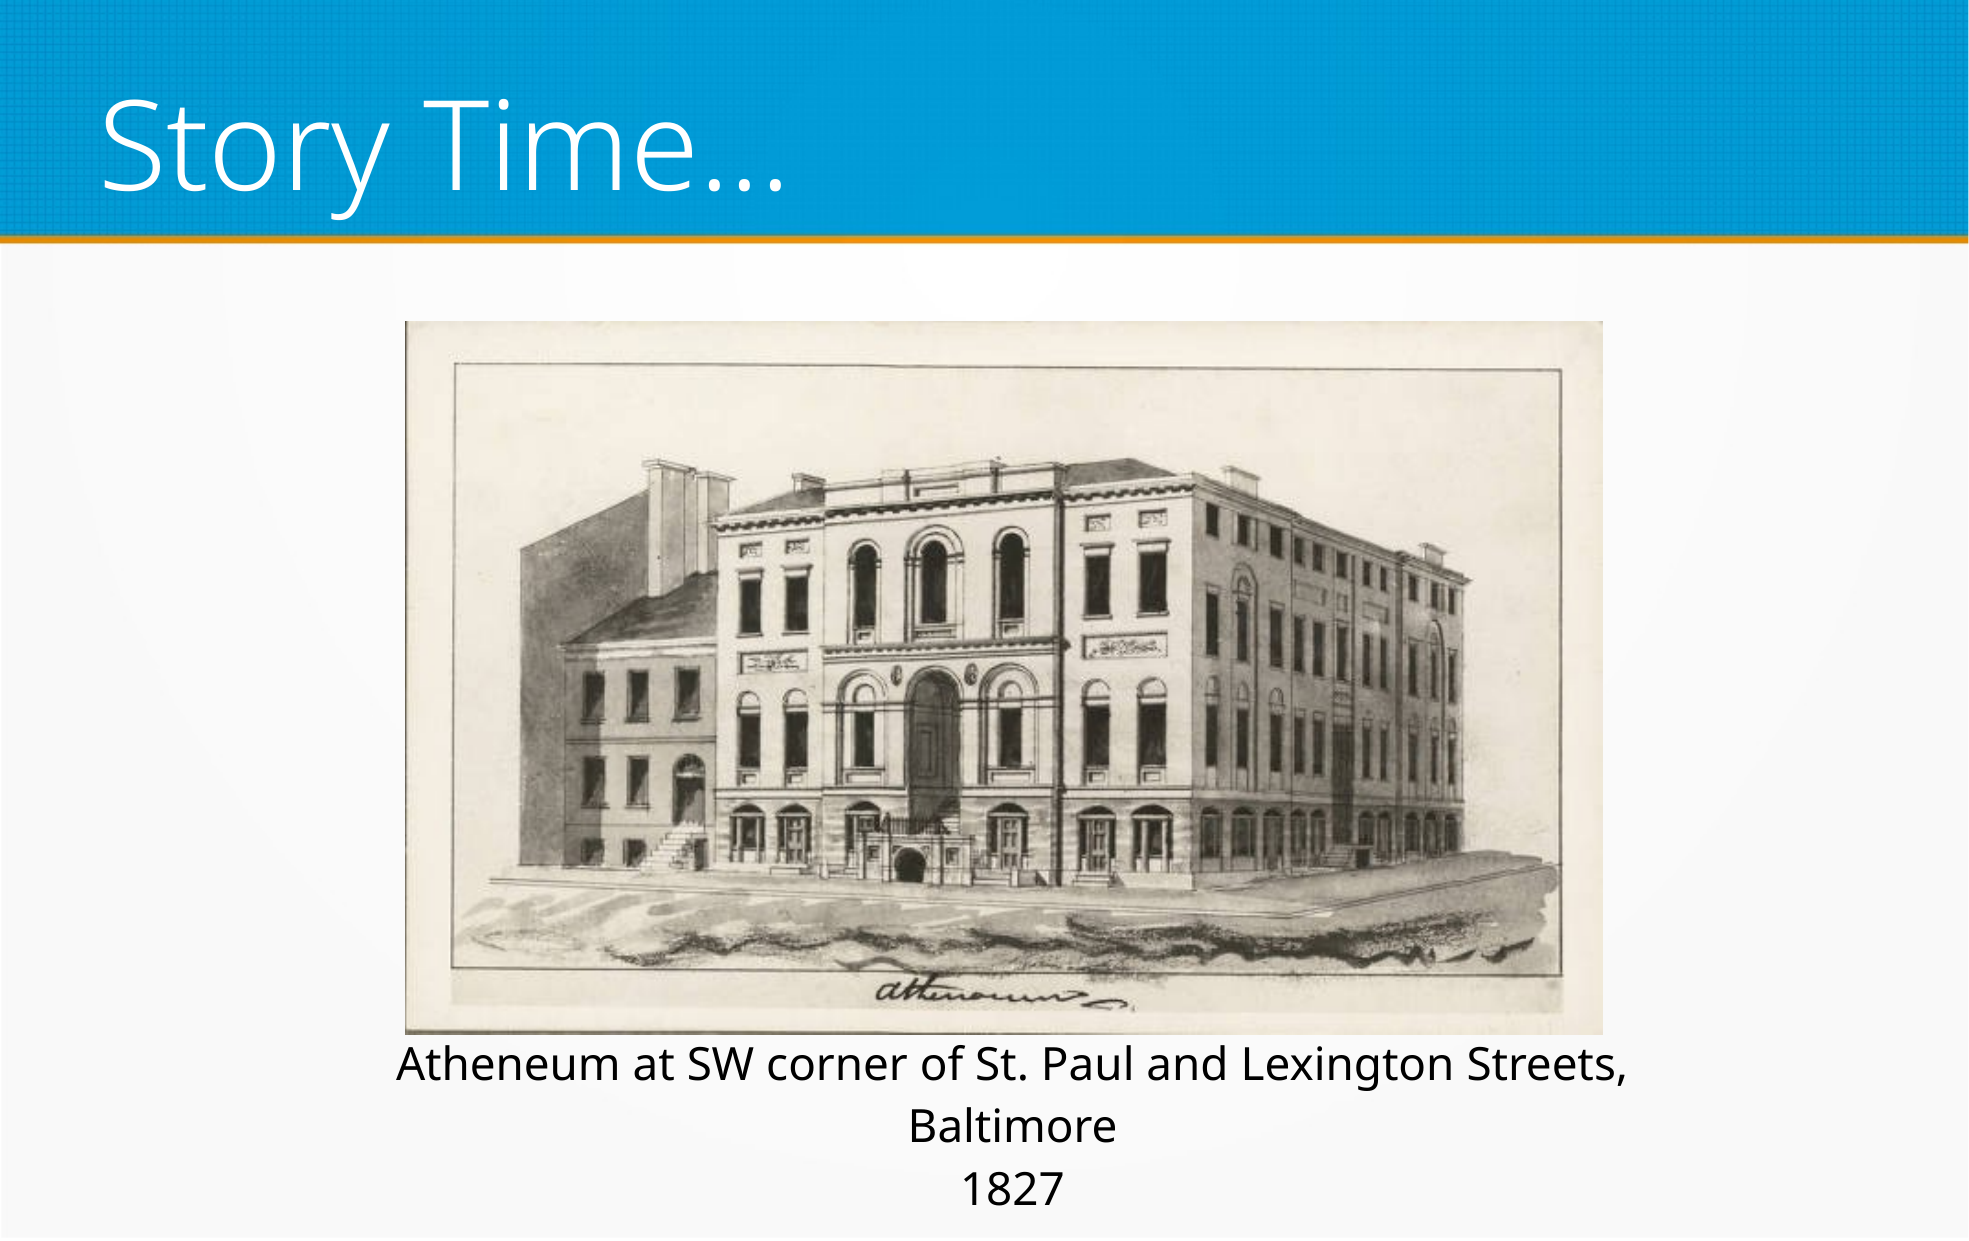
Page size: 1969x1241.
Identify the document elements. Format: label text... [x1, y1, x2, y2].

picture [0, 233, 1969, 1241]
title Story Time... [98, 19, 1870, 227]
text_box Atheneum at SW corner of St. Paul and Lexington Streets, Baltimore 1827 [330, 1061, 1696, 1189]
